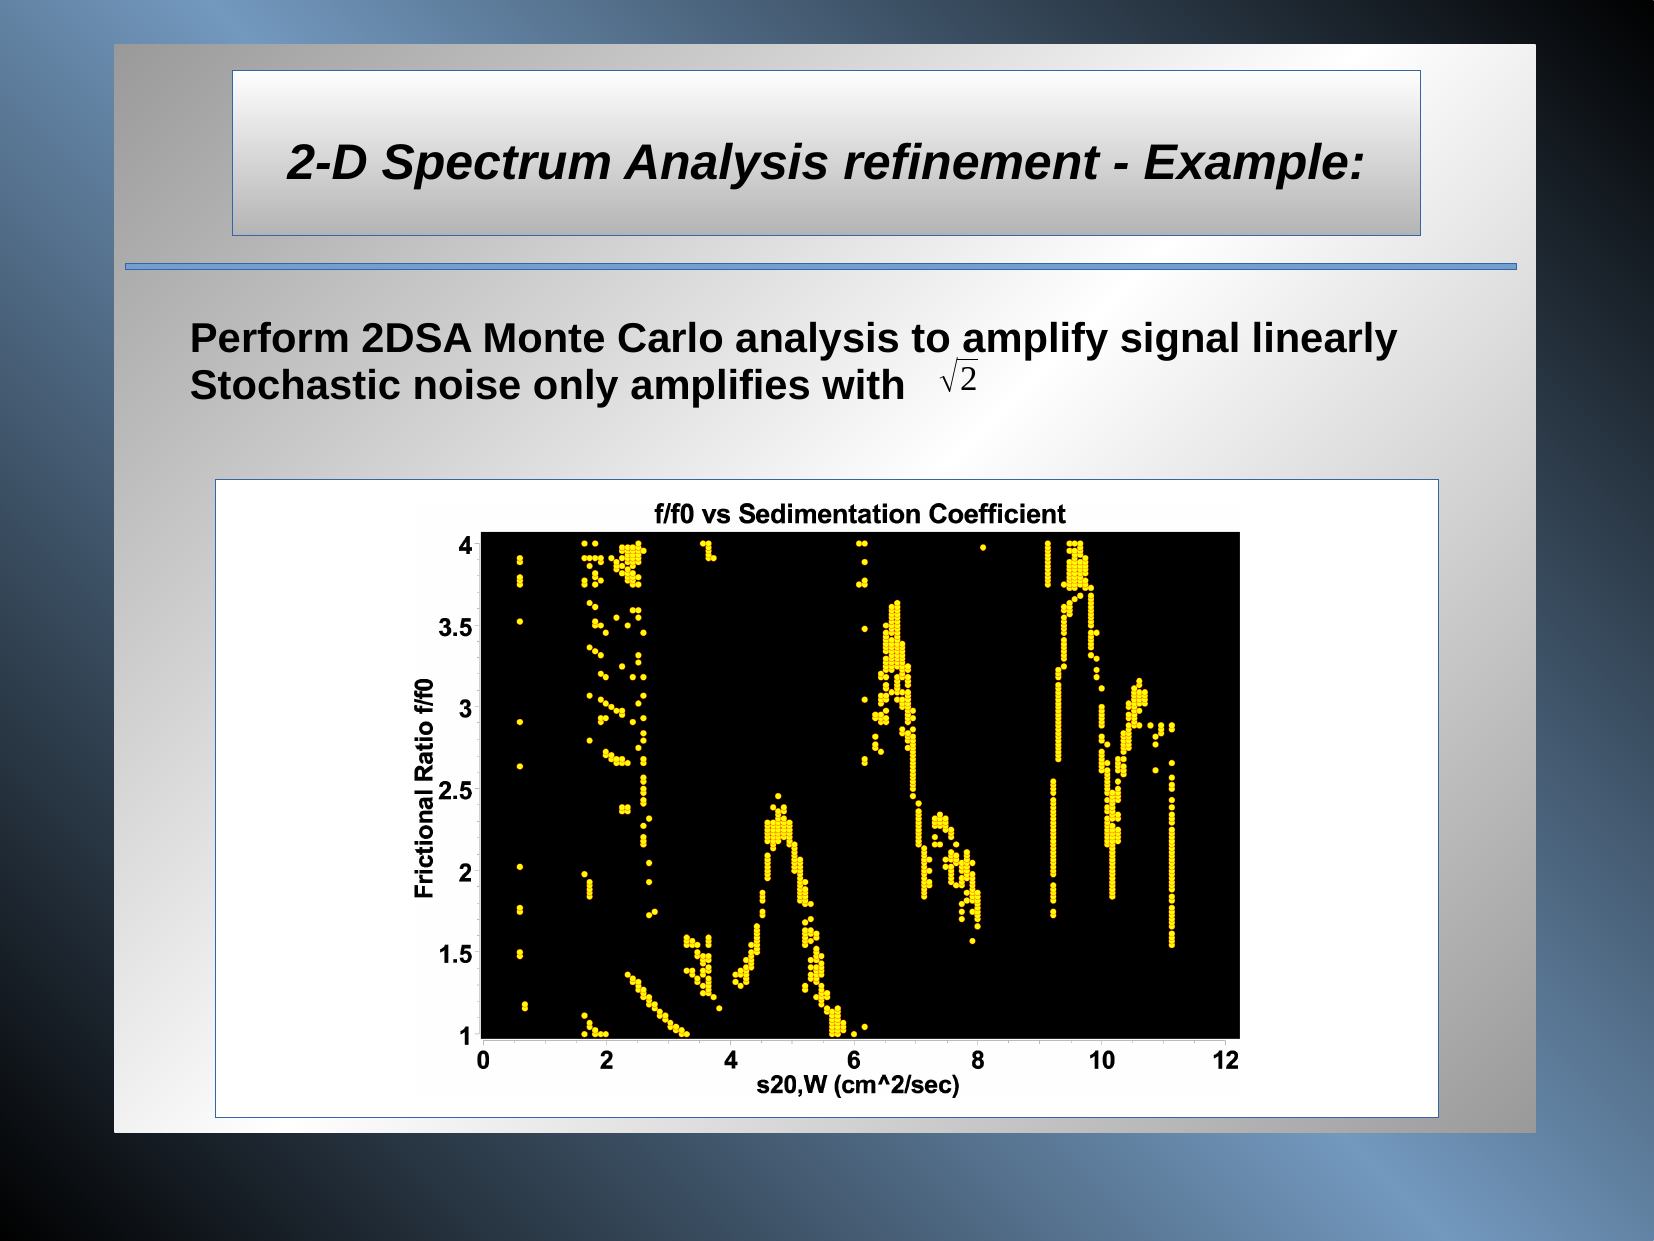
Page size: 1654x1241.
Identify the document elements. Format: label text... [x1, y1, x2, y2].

text_box [125, 263, 1517, 270]
text_box [215, 479, 1439, 1118]
chart [931, 356, 985, 399]
text_box Perform 2DSA Monte Carlo analysis to amplify signal linearly Stochastic noise only amplifies with [137, 307, 1491, 416]
text_box 2-D Spectrum Analysis refinement - Example: [246, 127, 1407, 198]
text_box [232, 70, 1421, 236]
picture [414, 503, 1240, 1098]
